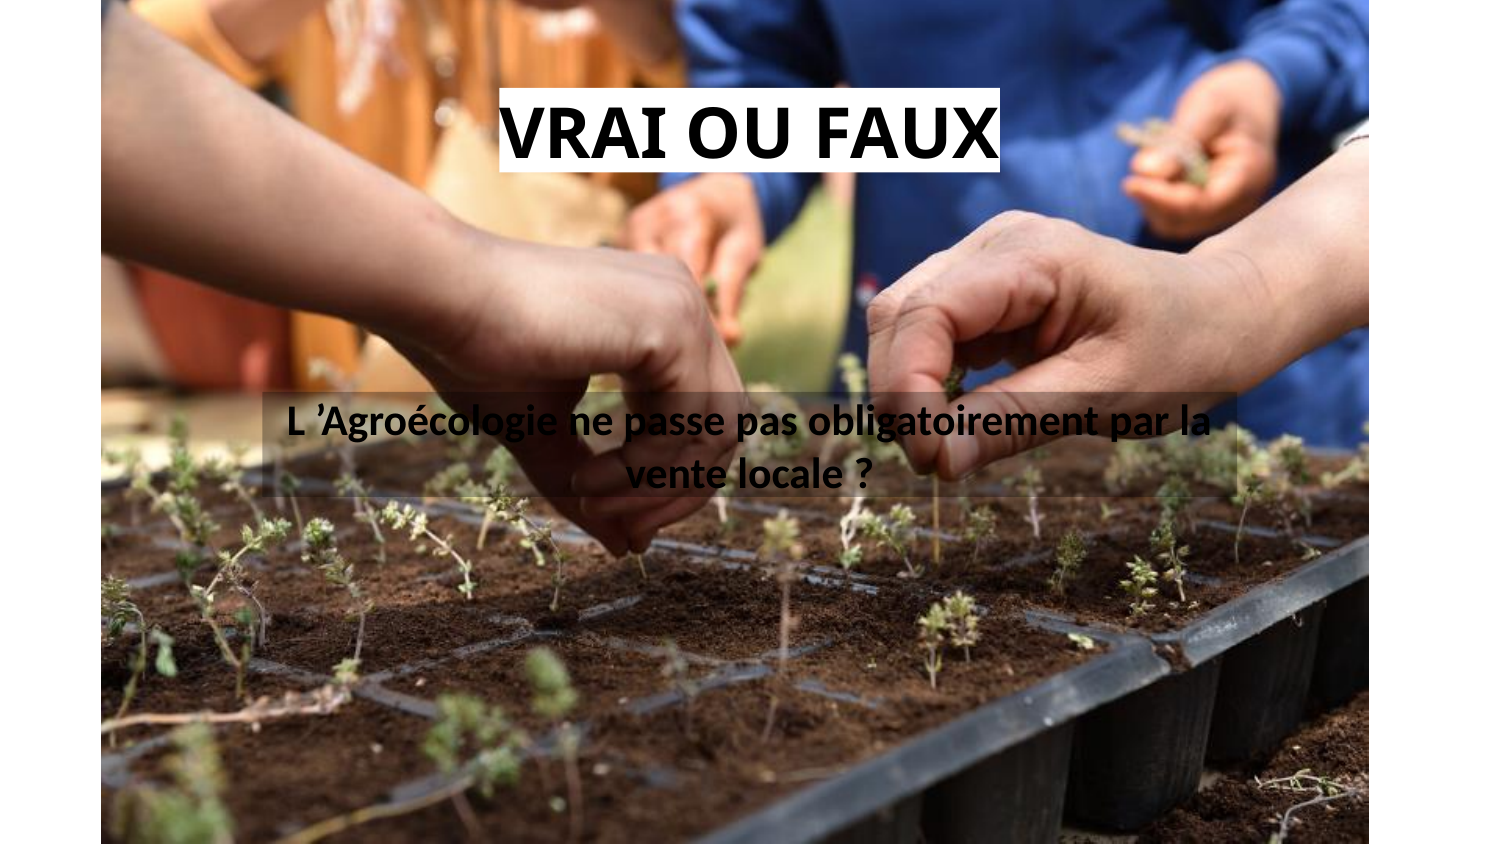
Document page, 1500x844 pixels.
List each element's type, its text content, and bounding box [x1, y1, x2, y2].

text_box VRAI OU FAUX [499, 87, 1000, 173]
picture [101, 0, 1369, 844]
text_box L ’Agroécologie ne passe pas obligatoirement par la vente locale ? [262, 391, 1238, 497]
